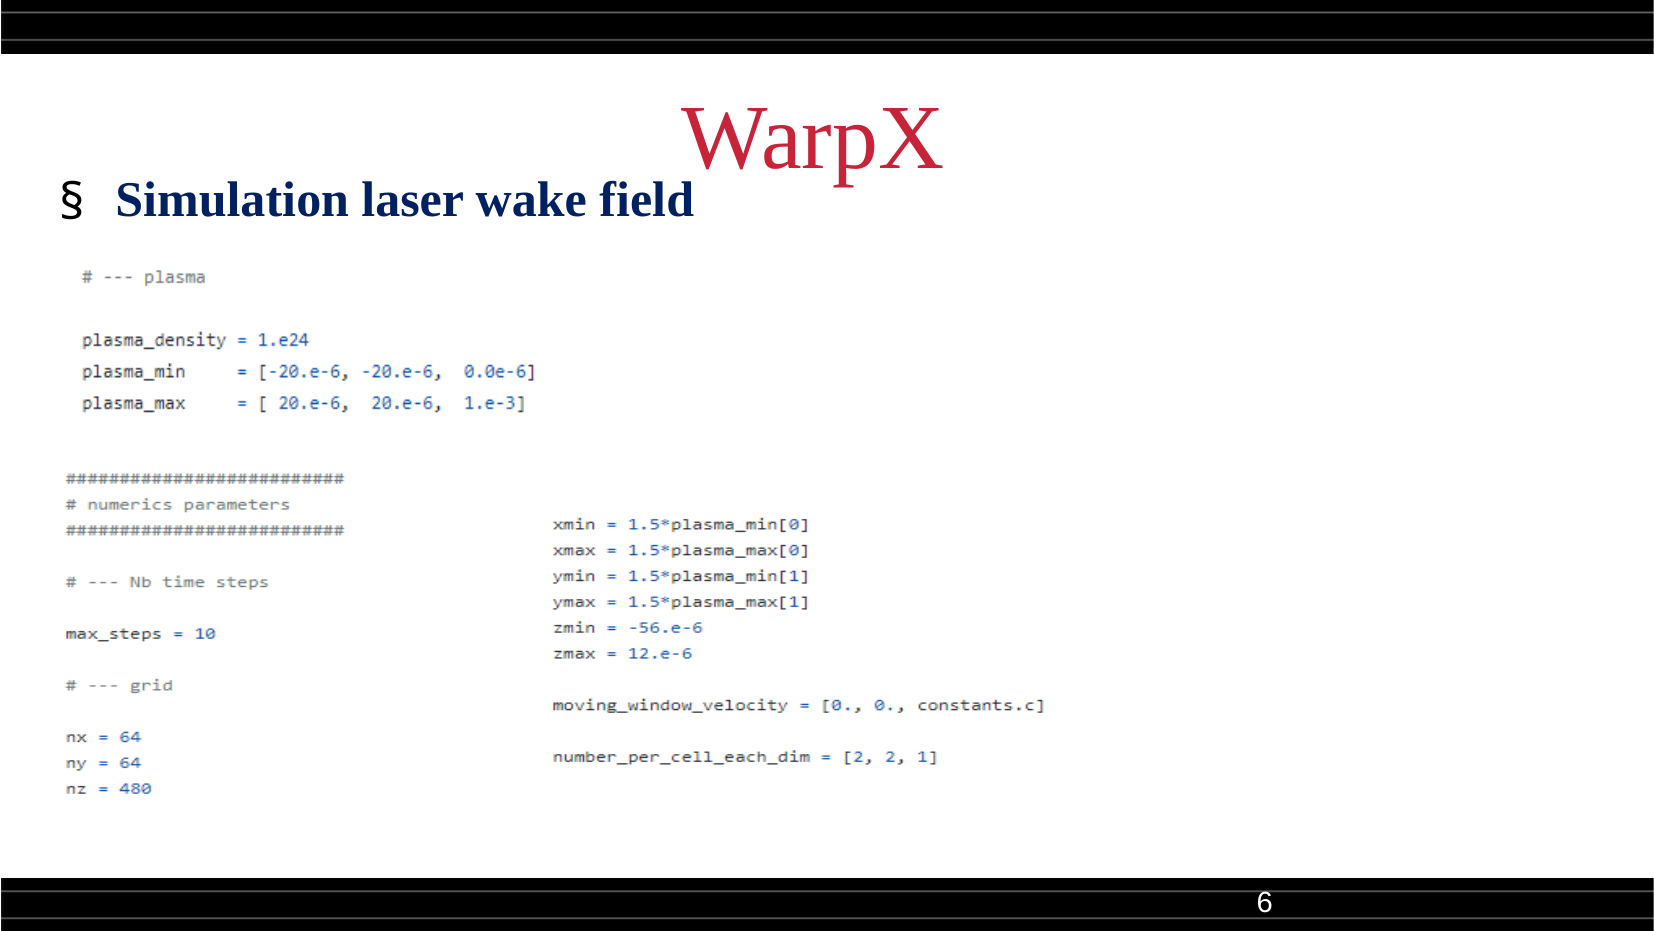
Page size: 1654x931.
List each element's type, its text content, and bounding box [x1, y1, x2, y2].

picture [44, 258, 560, 818]
text_box Simulation laser wake field [44, 164, 823, 241]
picture [531, 498, 1122, 784]
title WarpX [69, 76, 1558, 188]
